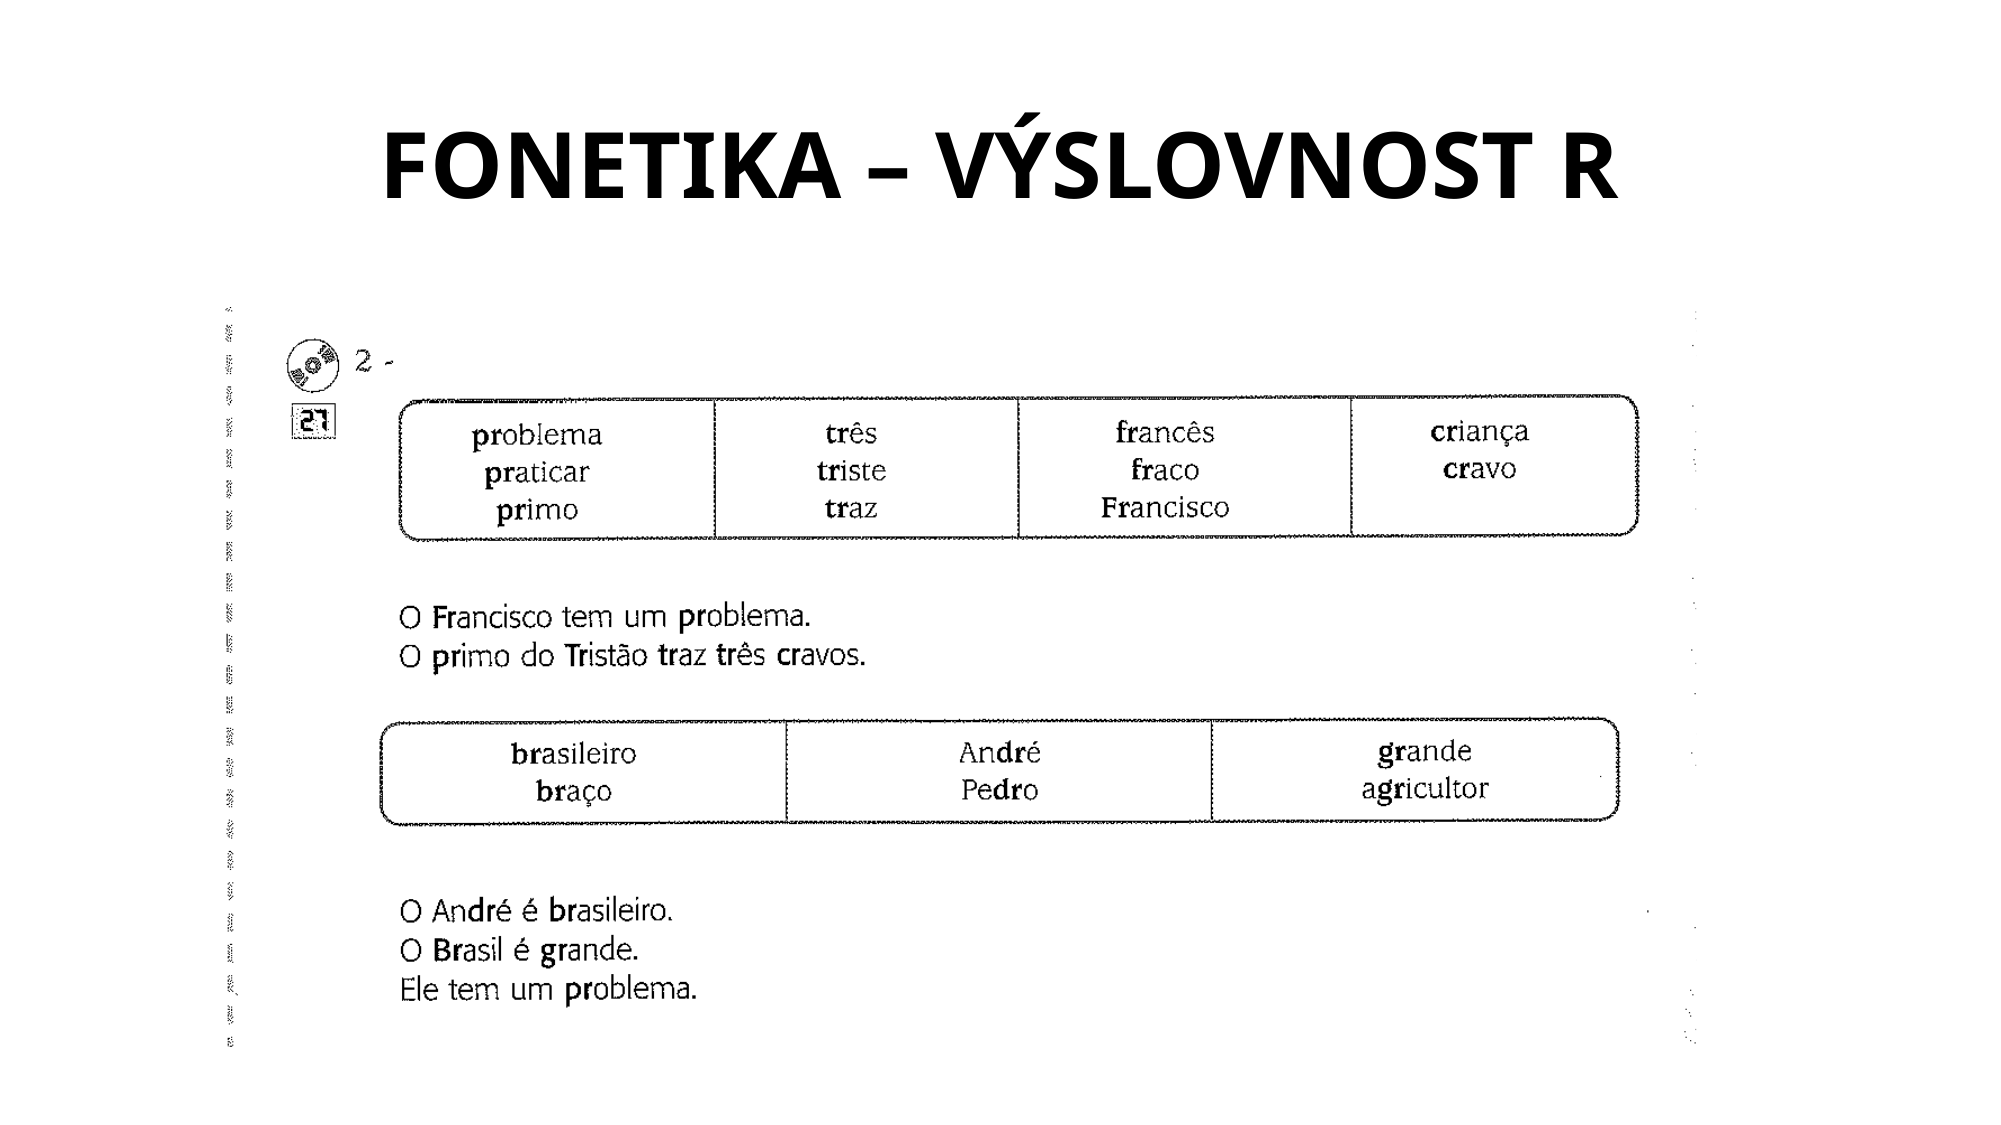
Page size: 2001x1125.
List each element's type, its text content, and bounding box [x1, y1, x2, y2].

picture [221, 307, 1697, 1047]
title FONETIKA – VÝSLOVNOST R [137, 59, 1863, 278]
